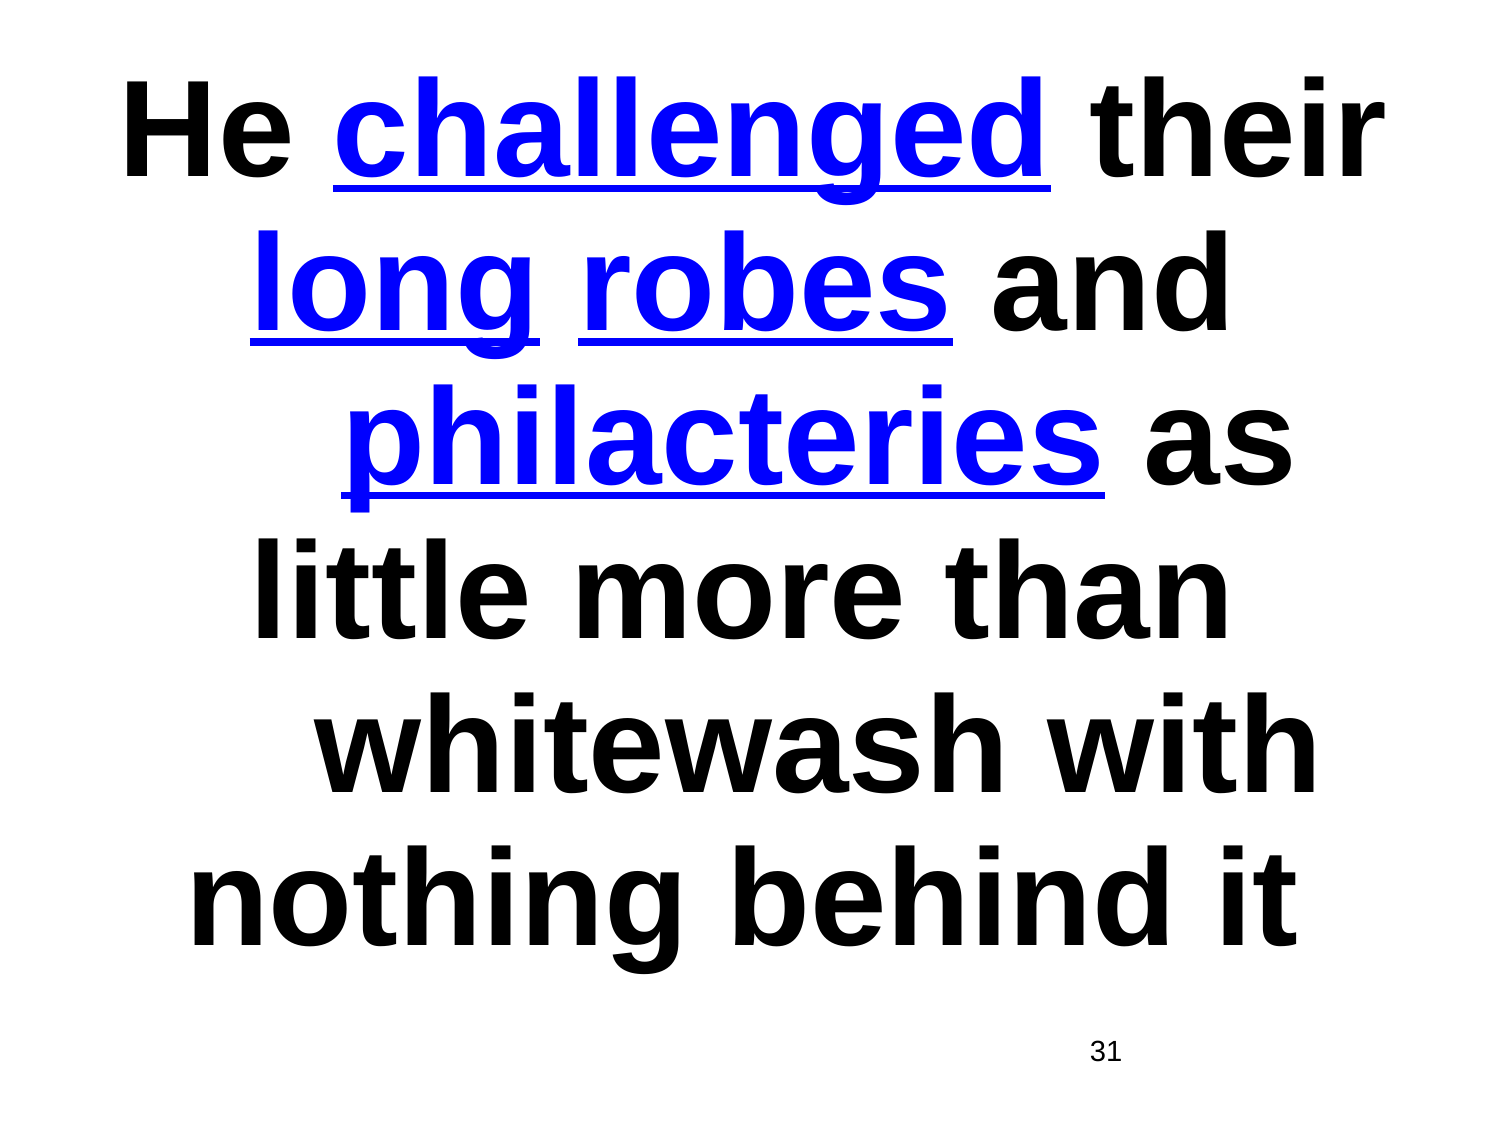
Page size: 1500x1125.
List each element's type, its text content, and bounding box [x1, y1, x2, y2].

text_box He challenged their long robes and philacteries as little more than whitewash with nothing behind it [45, 45, 1441, 983]
